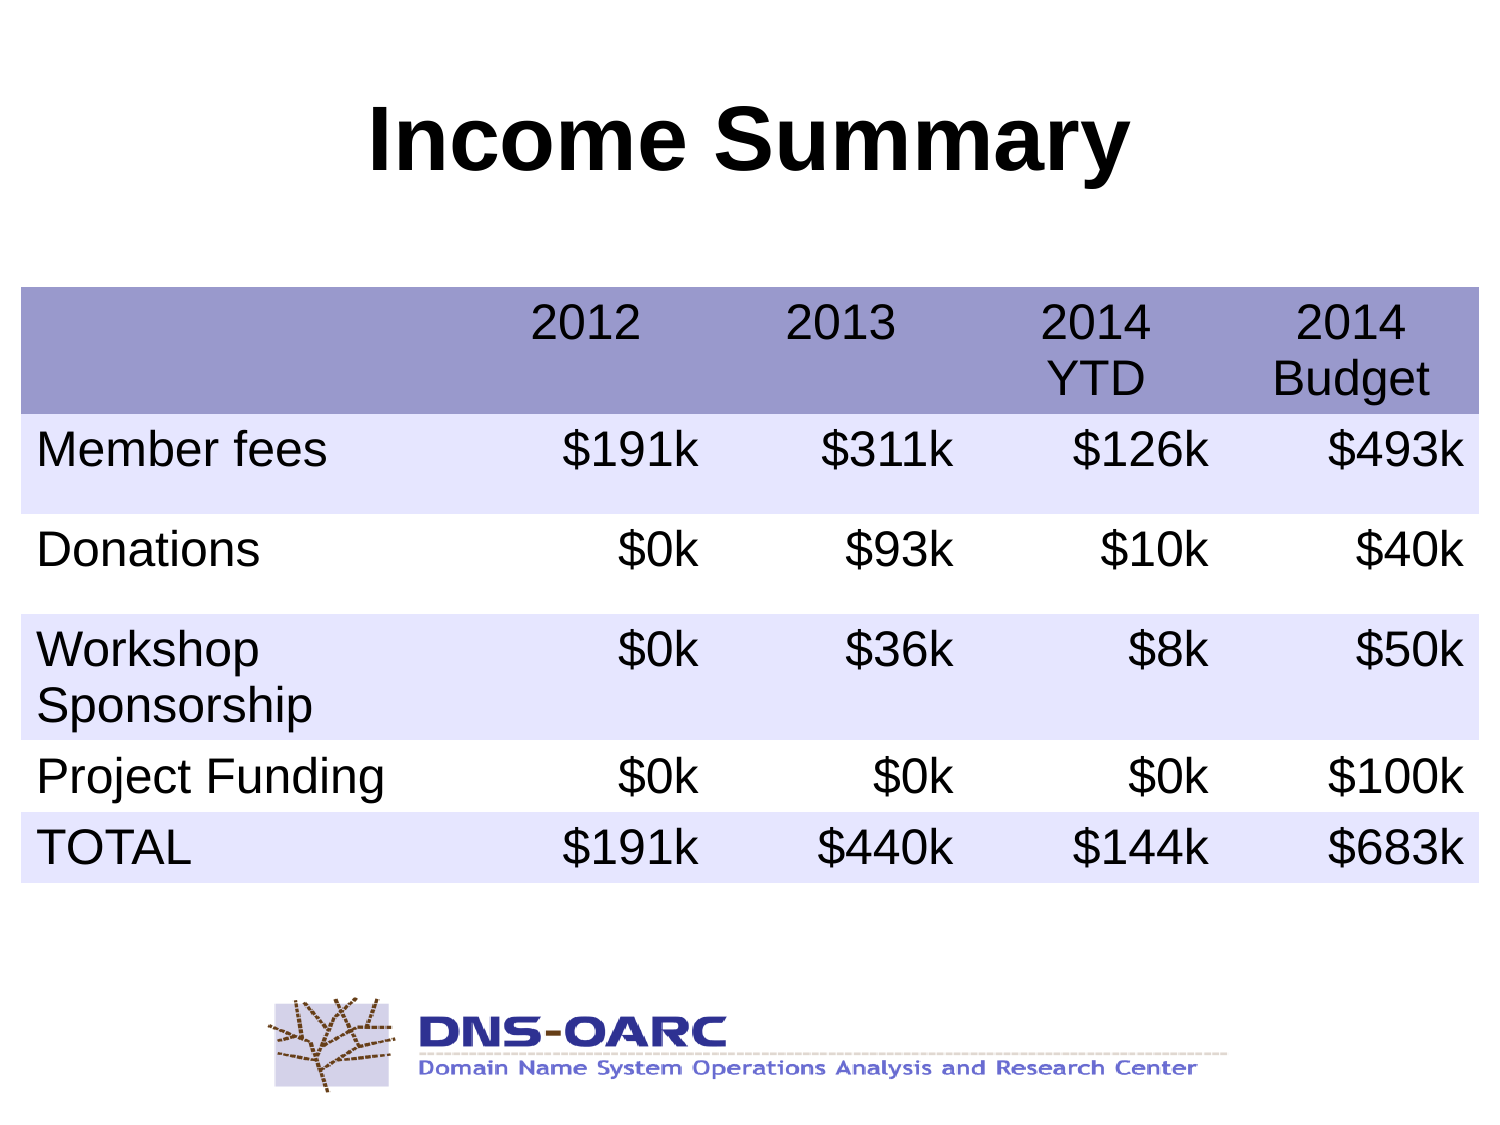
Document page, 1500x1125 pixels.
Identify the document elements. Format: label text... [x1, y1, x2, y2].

table_cell $0k [968, 740, 1224, 812]
table_cell TOTAL [21, 812, 458, 883]
picture [214, 991, 1259, 1099]
table_header 2014 YTD [968, 287, 1224, 414]
title Income Summary [75, 52, 1425, 226]
table_cell $440k [713, 812, 968, 883]
table_cell $191k [458, 812, 713, 883]
table_cell $100k [1224, 740, 1479, 812]
table_cell $144k [968, 812, 1224, 883]
table_cell $0k [458, 514, 713, 614]
table_cell Donations [21, 514, 458, 614]
table_header 2013 [713, 287, 968, 414]
table_cell $0k [458, 614, 713, 740]
table_cell $36k [713, 614, 968, 740]
table_cell $93k [713, 514, 968, 614]
table_cell $311k [713, 414, 968, 514]
table_cell Project Funding [21, 740, 458, 812]
table_cell $10k [968, 514, 1224, 614]
table_cell Member fees [21, 414, 458, 514]
table_header [21, 287, 458, 414]
table_cell $126k [968, 414, 1224, 514]
table_cell $683k [1224, 812, 1479, 883]
table_cell $191k [458, 414, 713, 514]
table_cell $0k [458, 740, 713, 812]
table_header 2014 Budget [1224, 287, 1479, 414]
table_cell Workshop Sponsorship [21, 614, 458, 740]
table_cell $493k [1224, 414, 1479, 514]
table_cell $0k [713, 740, 968, 812]
table_cell $40k [1224, 514, 1479, 614]
table_cell $50k [1224, 614, 1479, 740]
table_header 2012 [458, 287, 713, 414]
table_cell $8k [968, 614, 1224, 740]
